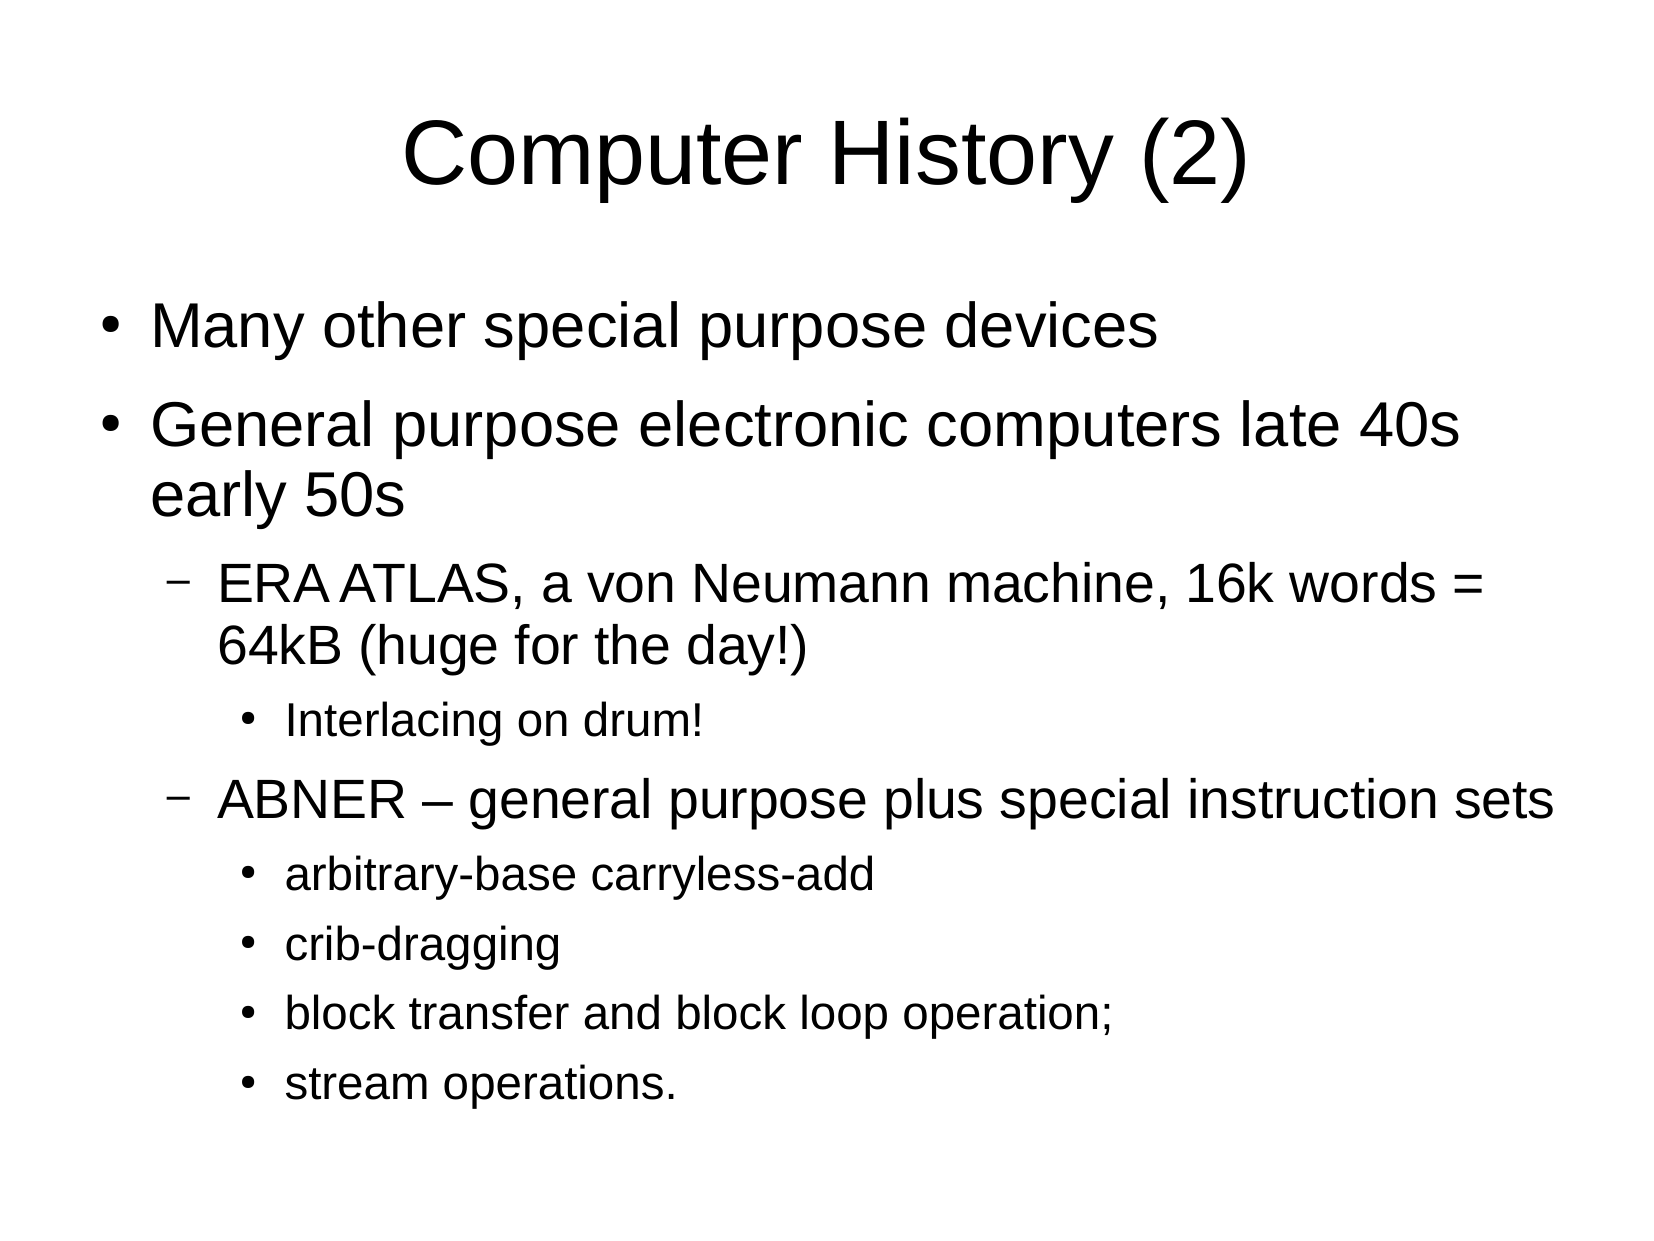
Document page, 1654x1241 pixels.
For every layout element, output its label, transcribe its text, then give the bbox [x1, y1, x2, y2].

list Many other special purpose devices General purpose electronic computers late 40s early 50s ERA ATLAS, a von Neumann machine, 16k words = 64kB (huge for the day!) Interlacing on drum! ABNER – general purpose plus special instruction sets arbitrary-base carryless-add crib-dragging block transfer and block loop operation; stream operations. [82, 290, 1571, 1156]
title Computer History (2) [82, 49, 1571, 257]
